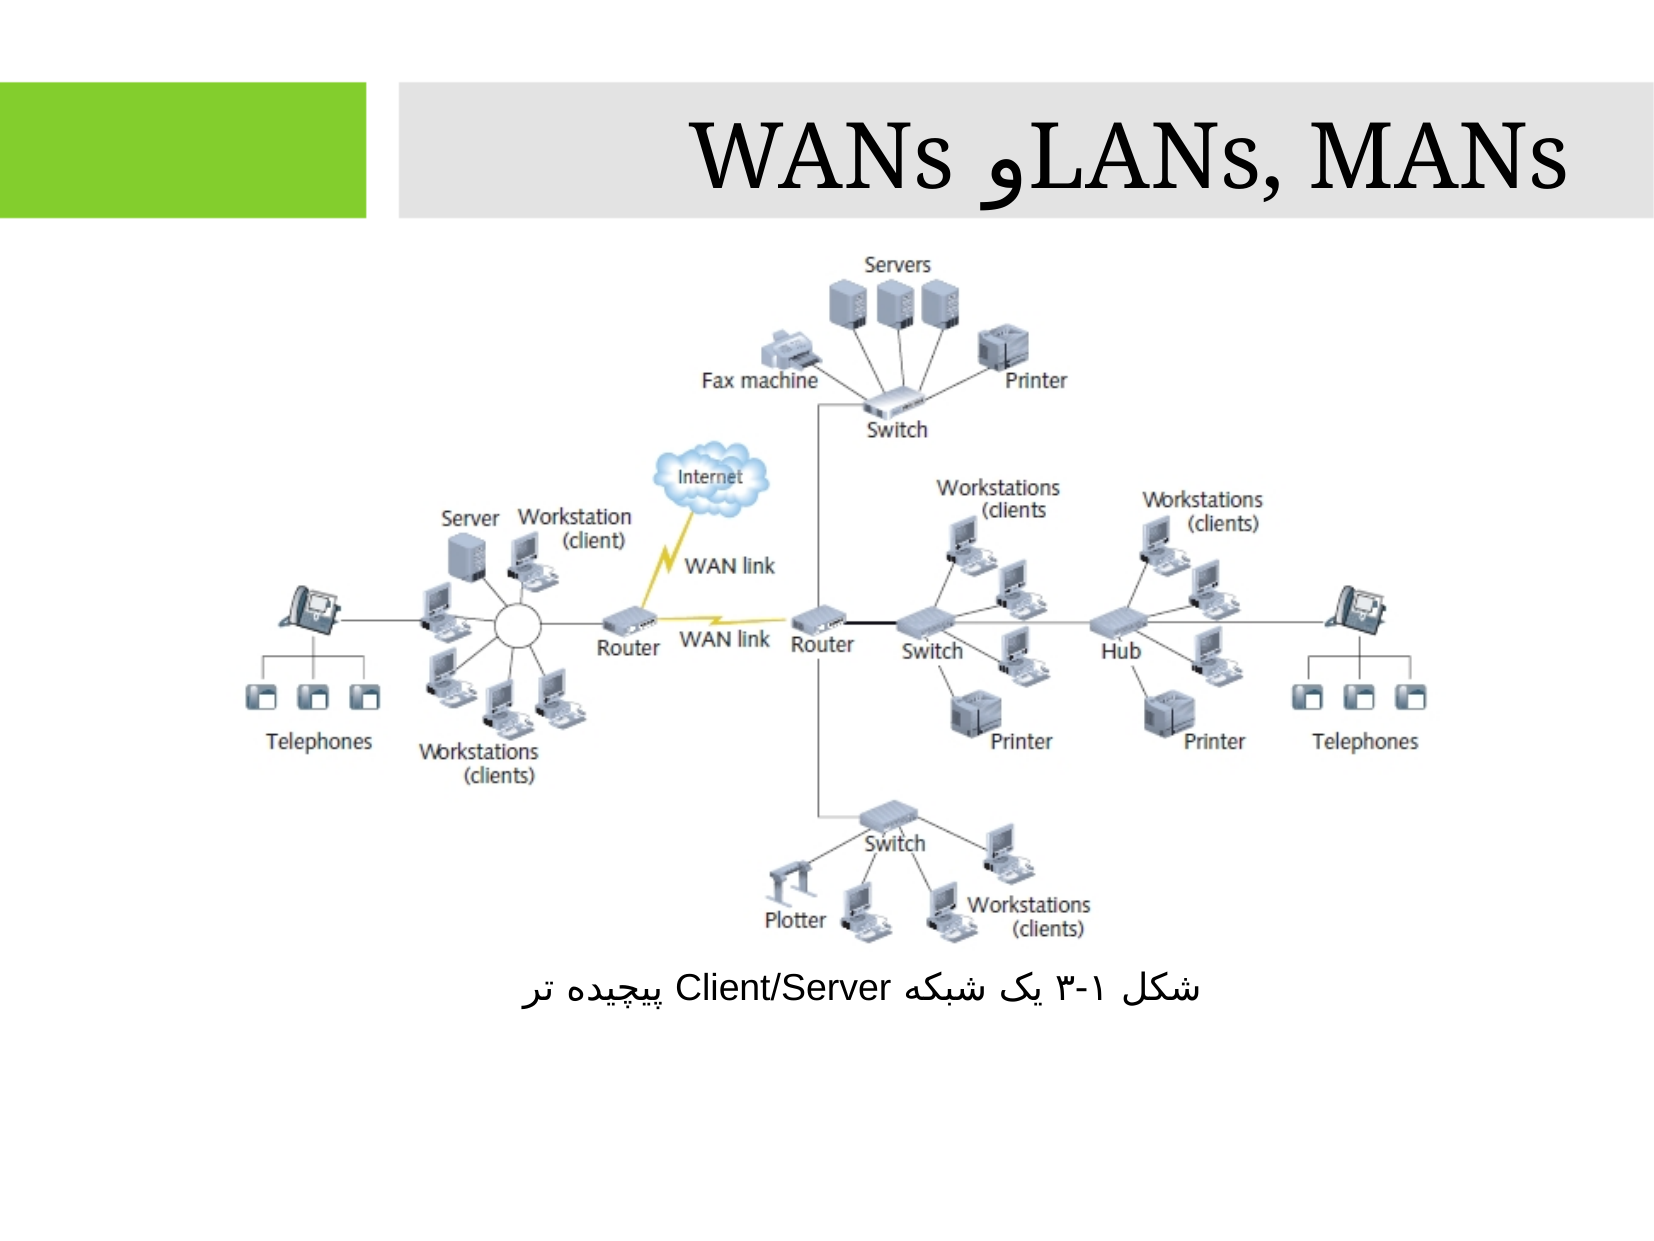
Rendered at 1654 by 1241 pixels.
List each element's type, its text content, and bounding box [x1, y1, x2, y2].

text_box شکل ۱-۳ یک شبکه Client/Server پیچیده تر [400, 955, 1338, 1016]
title LANs, MANsو WANs [82, 49, 1571, 257]
picture [0, 0, 1654, 1241]
